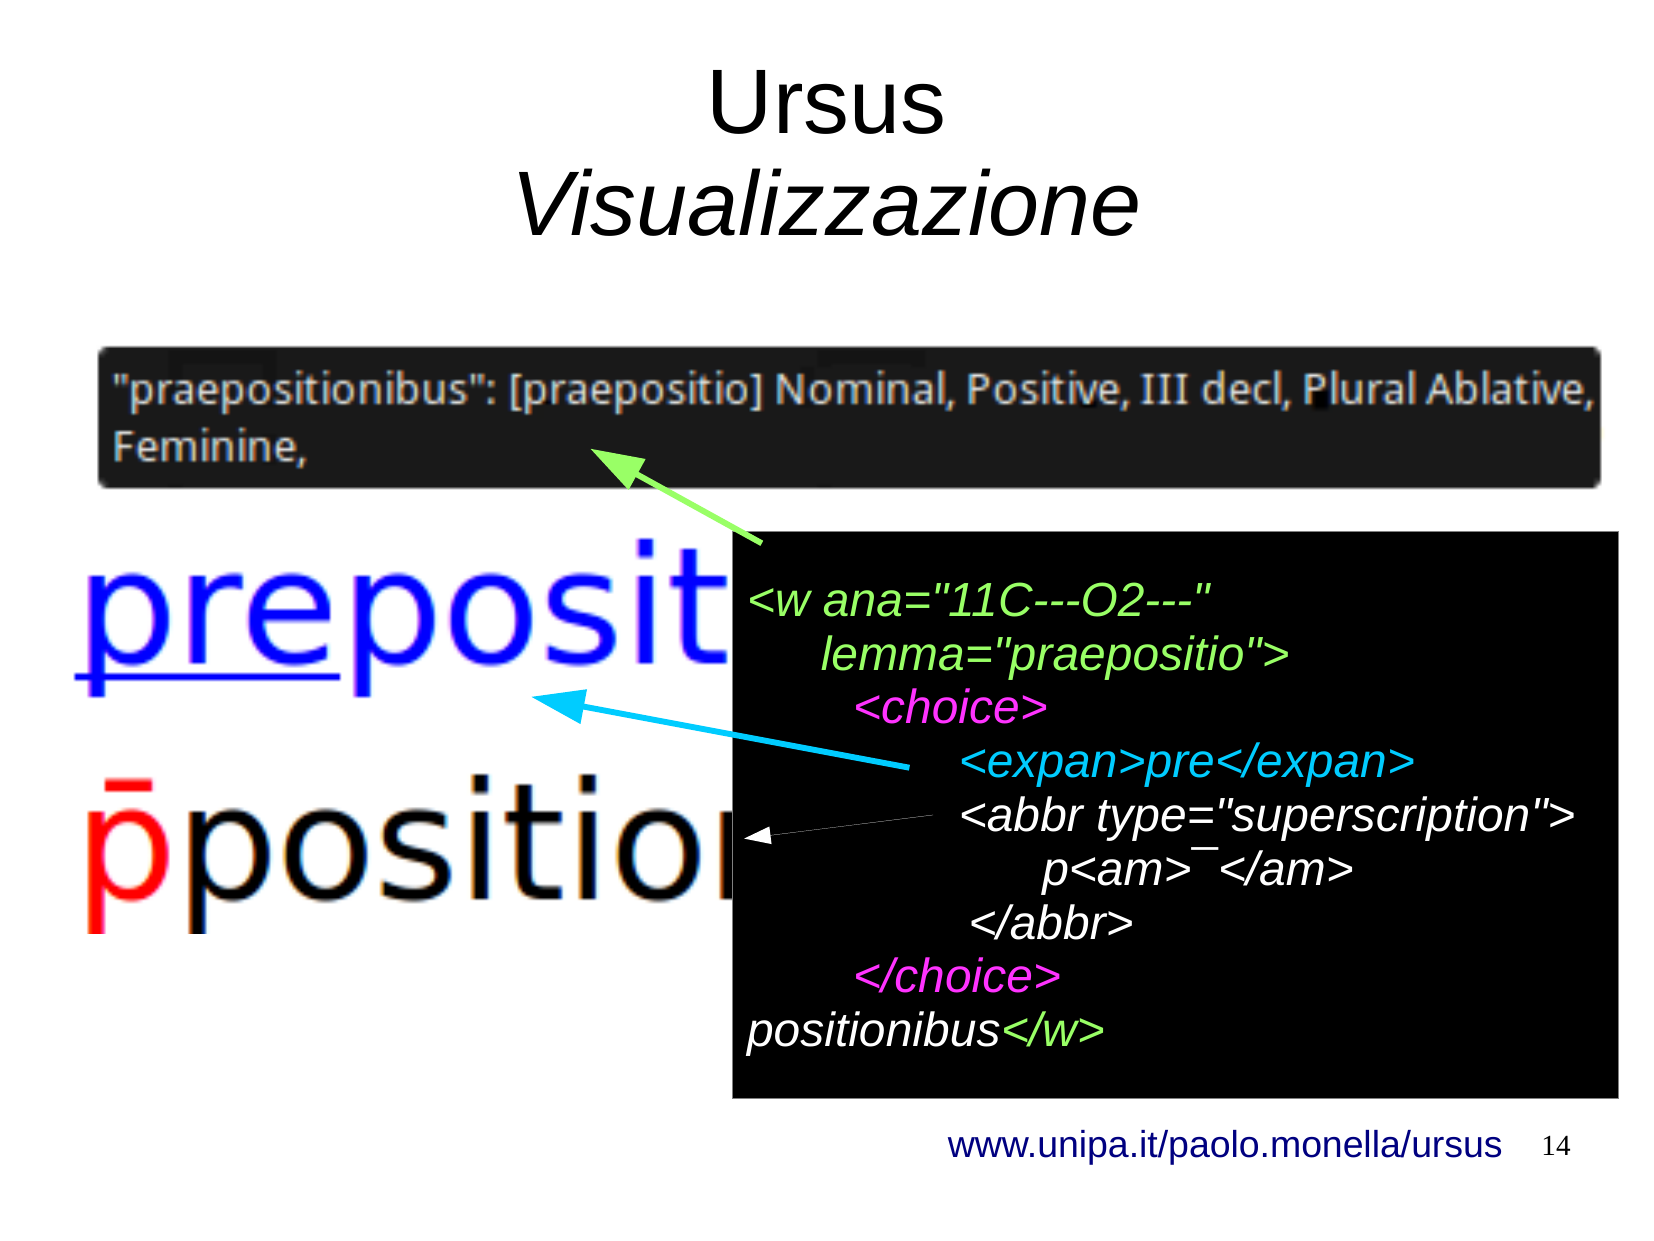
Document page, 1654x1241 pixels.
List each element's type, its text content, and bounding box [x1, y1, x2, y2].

text_box www.unipa.it/paolo.monella/ursus [933, 1116, 1548, 1216]
title Ursus Visualizzazione [82, 49, 1571, 257]
picture [59, 311, 1612, 934]
text_box <w ana="11C---O2---" lemma="praepositio"> <choice> <expan>pre</expan> <abbr type="superscription"> p<am>¯</am> </abbr> </choice> positionibus</w> [732, 531, 1619, 1099]
